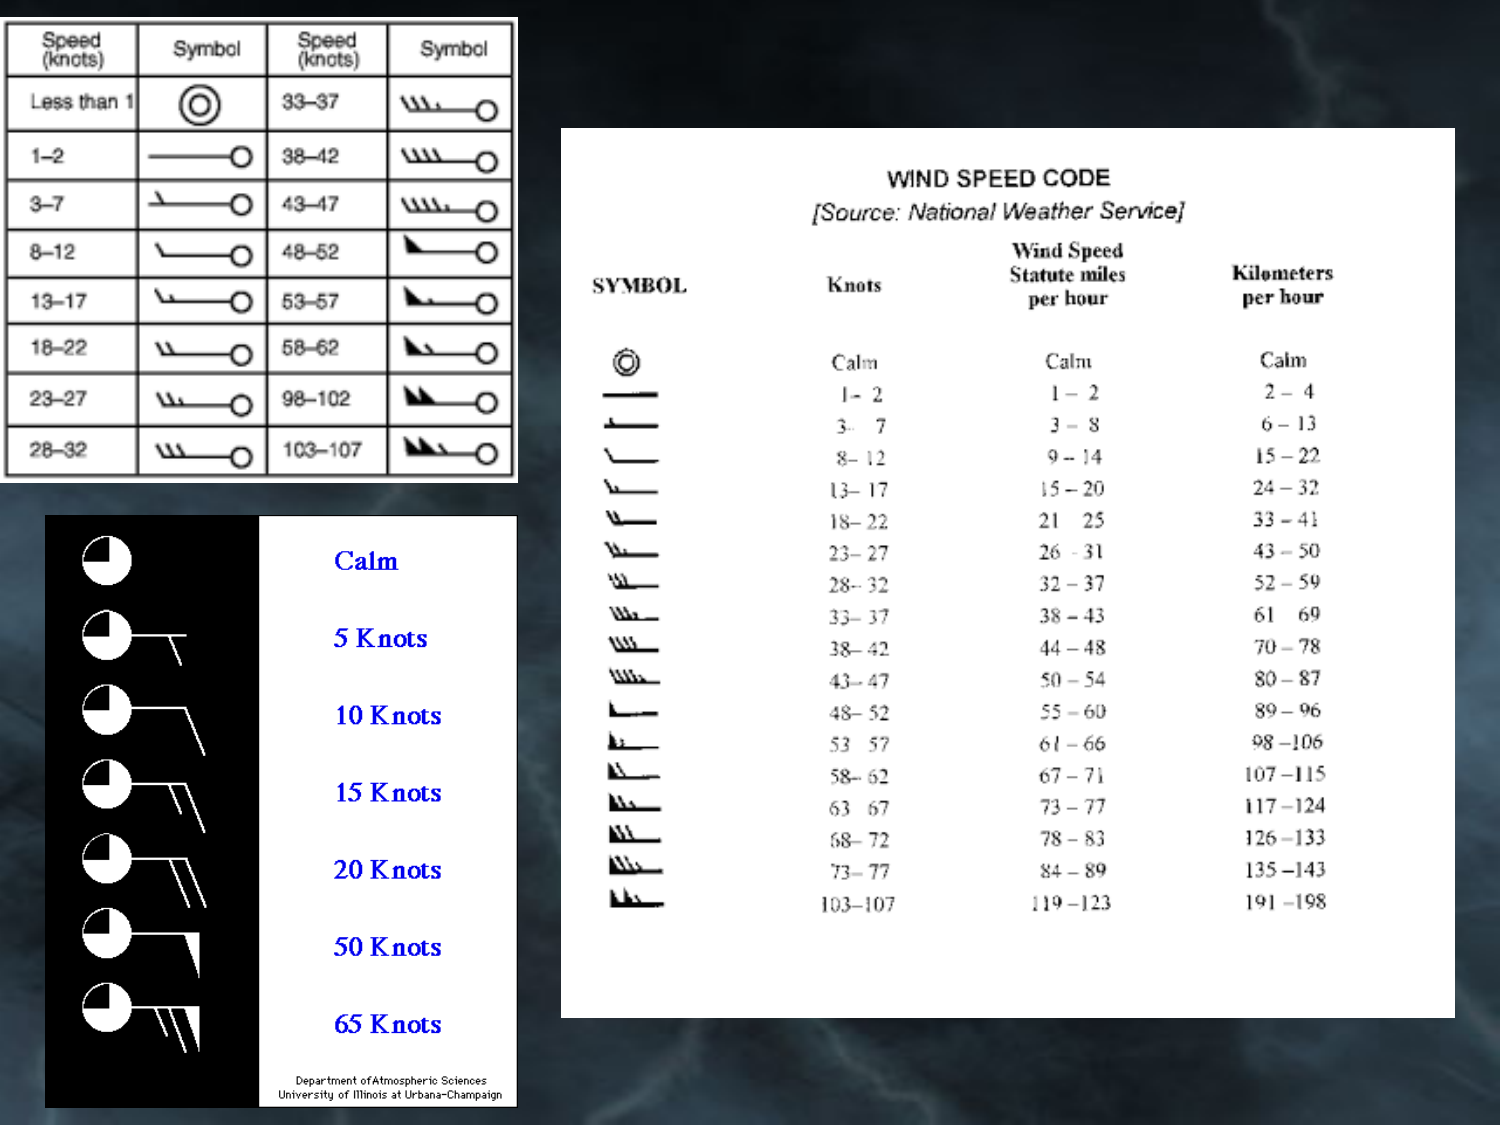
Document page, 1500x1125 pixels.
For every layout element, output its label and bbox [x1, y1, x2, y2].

picture [0, 17, 518, 483]
picture [561, 129, 1455, 1018]
picture [45, 515, 518, 1108]
